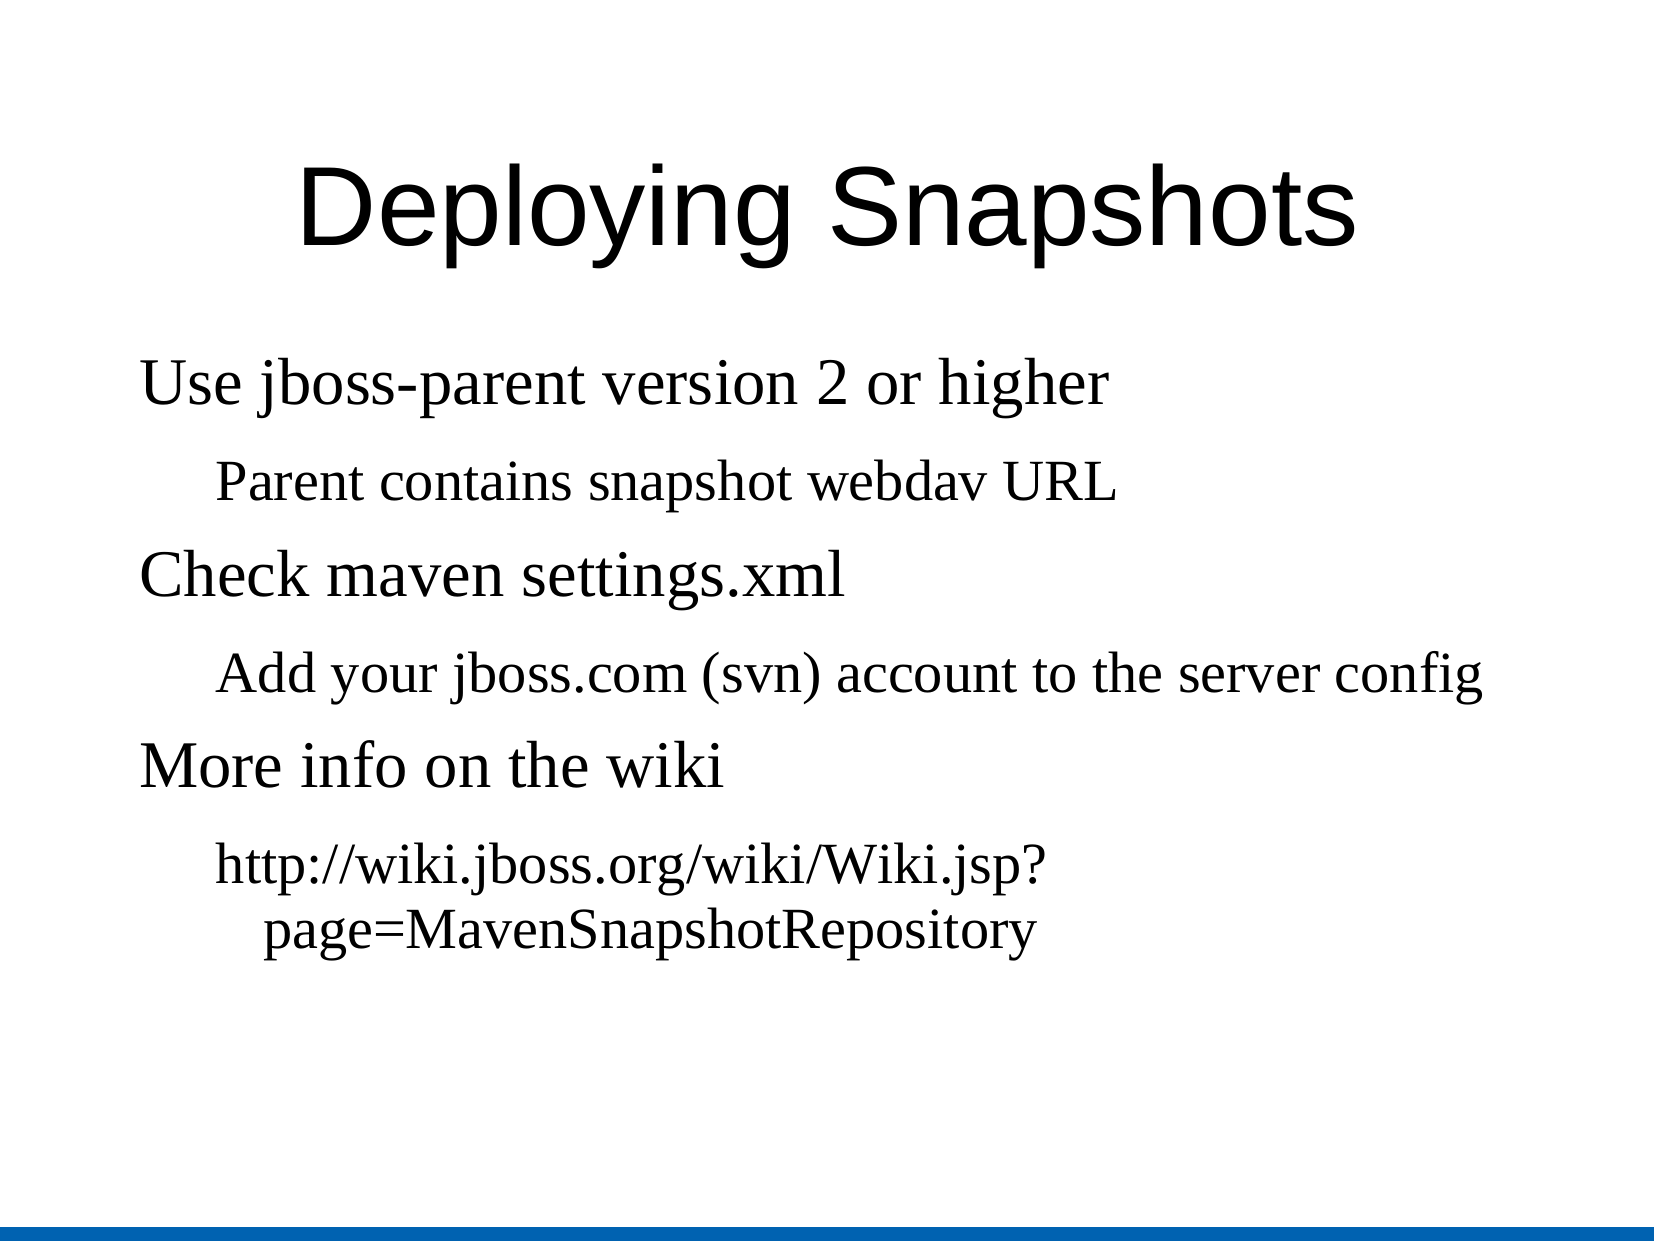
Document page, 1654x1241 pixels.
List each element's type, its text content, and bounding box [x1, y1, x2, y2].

list Use jboss-parent version 2 or higher Parent contains snapshot webdav URL Check maven settings.xml Add your jboss.com (svn) account to the server config More info on the wiki http://wiki.jboss.org/wiki/Wiki.jsp?page=MavenSnapshotRepository [121, 344, 1533, 1161]
title Deploying Snapshots [121, 102, 1533, 311]
